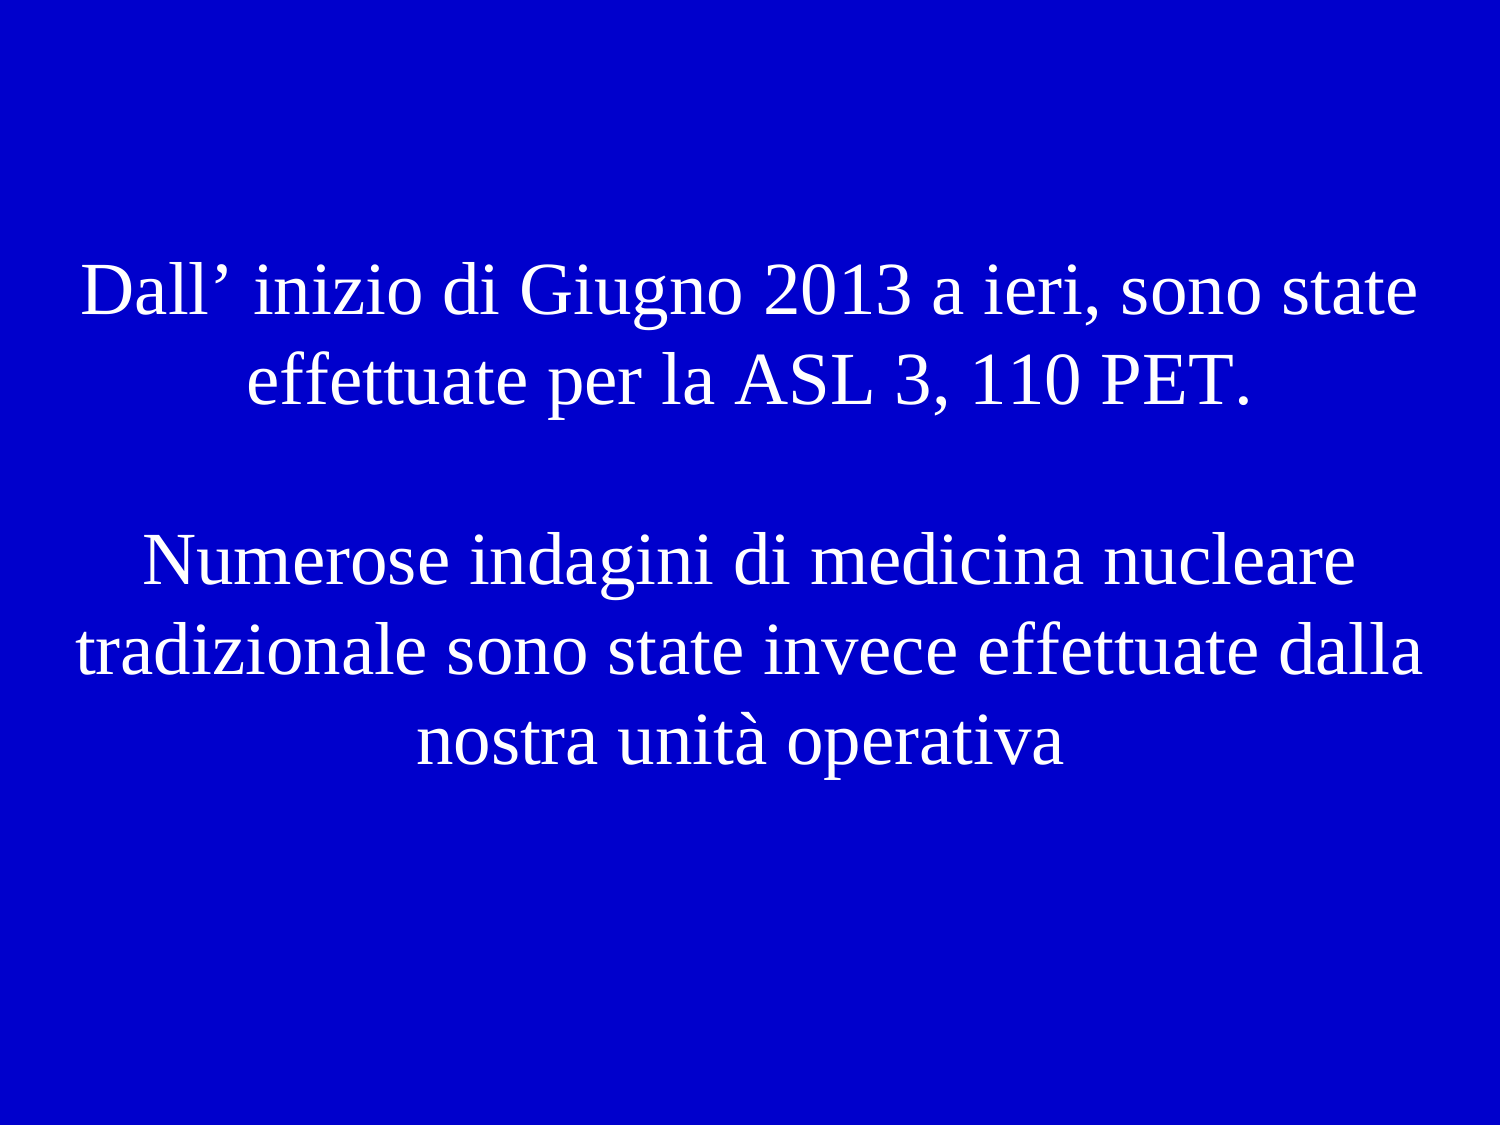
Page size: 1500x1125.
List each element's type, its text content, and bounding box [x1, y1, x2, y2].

title Dall’ inizio di Giugno 2013 a ieri, sono state effettuate per la ASL 3, 110 PET. Numerose indagini di medicina nucleare tradizionale sono state invece effettuate dalla nostra unità operativa [0, 140, 1500, 879]
